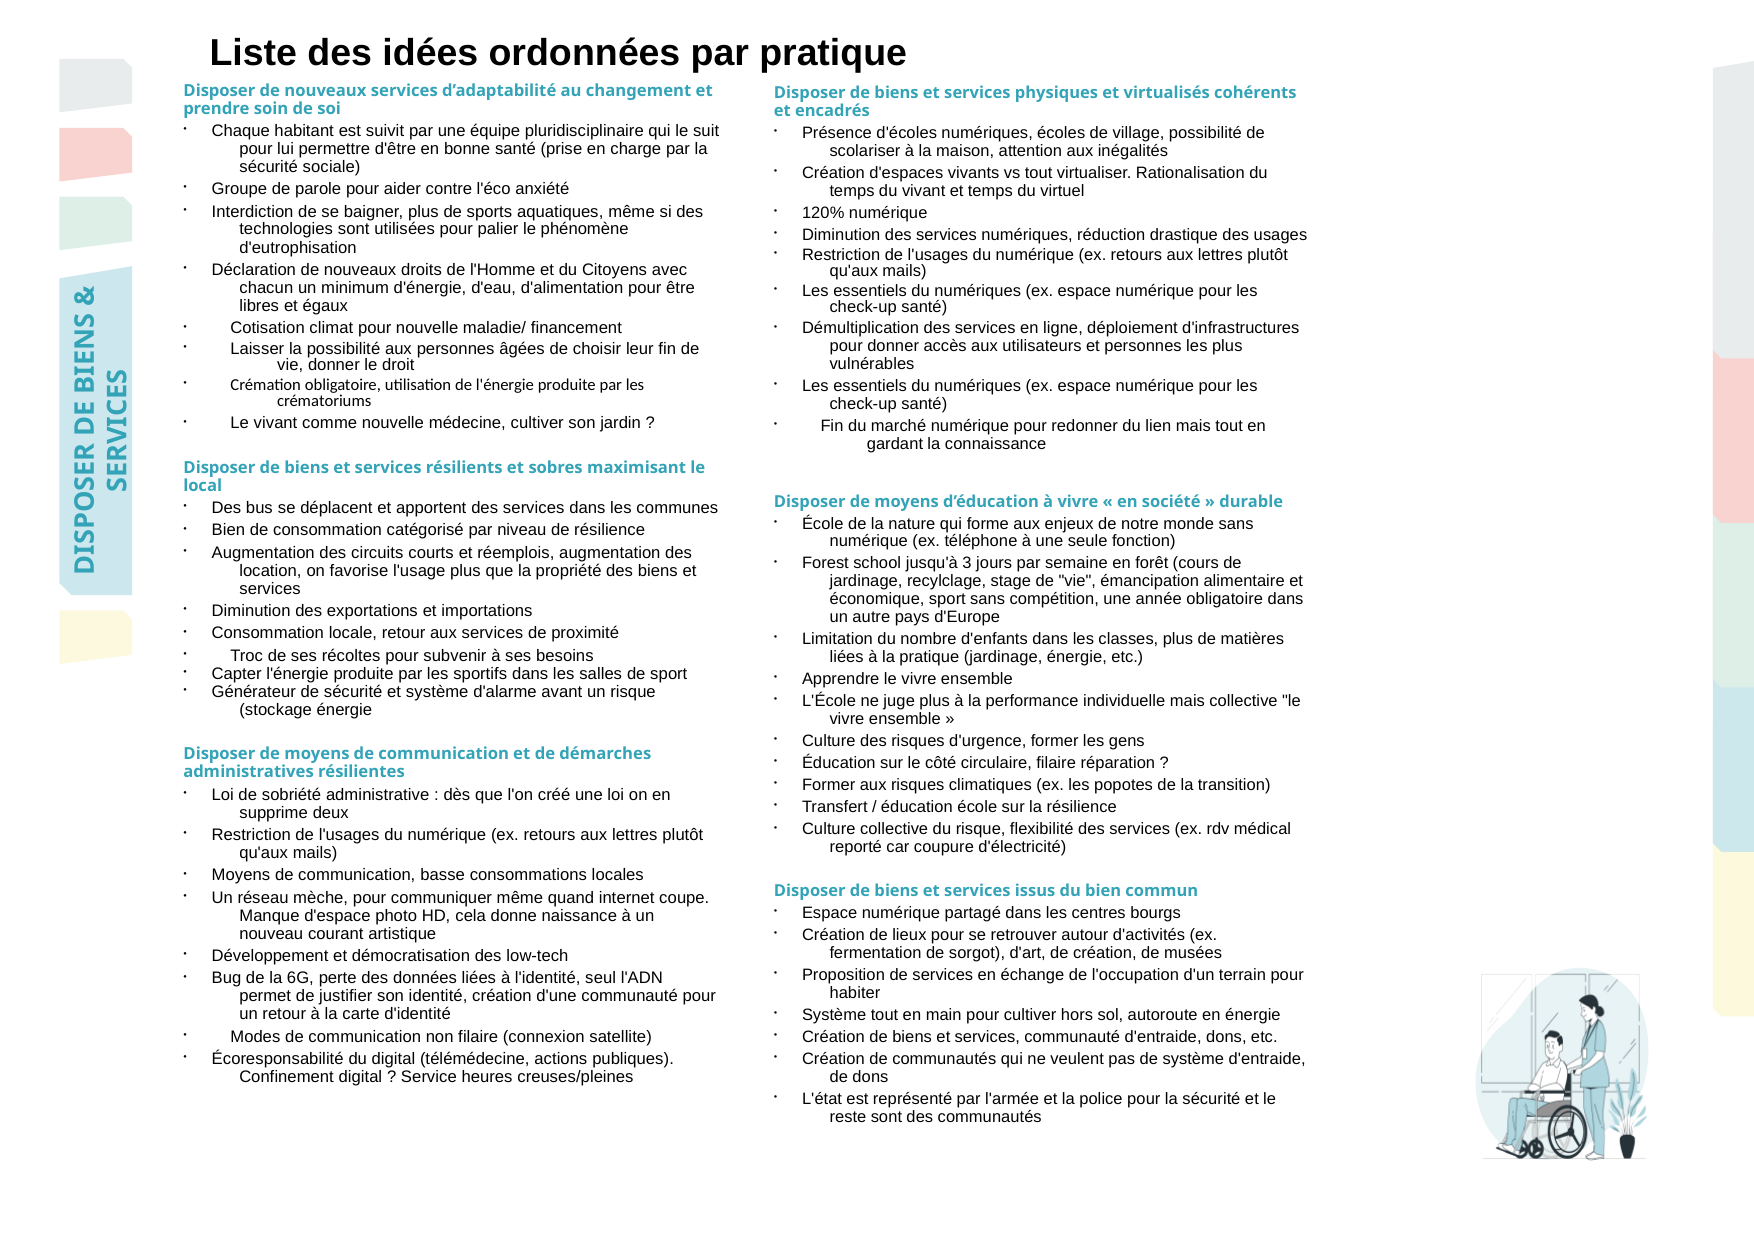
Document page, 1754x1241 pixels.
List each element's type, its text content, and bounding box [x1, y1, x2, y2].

text_box Liste des idées ordonnées par pratique [195, 21, 992, 78]
text_box [1712, 61, 1754, 1017]
text_box Disposer de biens et services physiques et virtualisés cohérents et encadrés Présence d'écoles numériques, écoles de village, possibilité de scolariser à la maison, attention aux inégalités Création d'espaces vivants vs tout virtualiser. Rationalisation du temps du vivant et temps du virtuel 120% numérique Diminution des services numériques, réduction drastique des usages Restriction de l'usages du numérique (ex. retours aux lettres plutôt qu'aux mails) Les essentiels du numériques (ex. espace numérique pour les check-up santé) Démultiplication des services en ligne, déploiement d'infrastructures pour donner accès aux utilisateurs et personnes les plus vulnérables Les essentiels du numériques (ex. espace numérique pour les check-up santé) Fin du marché numérique pour redonner du lien mais tout en gardant la connaissance Disposer de moyens d’éducation à vivre « en société » durable École de la nature qui forme aux enjeux de notre monde sans numérique (ex. téléphone à une seule fonction) Forest school jusqu'à 3 jours par semaine en forêt (cours de jardinage, recylclage, stage de "vie", émancipation alimentaire et économique, sport sans compétition, une année obligatoire dans un autre pays d'Europe Limitation du nombre d'enfants dans les classes, plus de matières liées à la pratique (jardinage, énergie, etc.) Apprendre le vivre ensemble L'École ne juge plus à la performance individuelle mais collective "le vivre ensemble » Culture des risques d'urgence, former les gens Éducation sur le côté circulaire, filaire réparation ? Former aux risques climatiques (ex. les popotes de la transition) Transfert / éducation école sur la résilience Culture collective du risque, flexibilité des services (ex. rdv médical reporté car coupure d'électricité) Disposer de biens et services issus du bien commun Espace numérique partagé dans les centres bourgs Création de lieux pour se retrouver autour d'activités (ex. fermentation de sorgot), d'art, de création, de musées Proposition de services en échange de l'occupation d'un terrain pour habiter Système tout en main pour cultiver hors sol, autoroute en énergie Création de biens et services, communauté d'entraide, dons, etc. Création de communautés qui ne veulent pas de système d'entraide, de dons L'état est représenté par l'armée et la police pour la sécurité et le reste sont des communautés [759, 77, 1326, 1160]
picture [1470, 953, 1654, 1177]
text_box DISPOSER DE BIENS & SERVICES [59, 266, 133, 596]
text_box [59, 58, 133, 113]
text_box [59, 127, 133, 182]
text_box [59, 610, 133, 664]
text_box Disposer de nouveaux services d’adaptabilité au changement et prendre soin de soi Chaque habitant est suivit par une équipe pluridisciplinaire qui le suit pour lui permettre d'être en bonne santé (prise en charge par la sécurité sociale) Groupe de parole pour aider contre l'éco anxiété Interdiction de se baigner, plus de sports aquatiques, même si des technologies sont utilisées pour palier le phénomène d'eutrophisation Déclaration de nouveaux droits de l'Homme et du Citoyens avec chacun un minimum d'énergie, d'eau, d'alimentation pour être libres et égaux Cotisation climat pour nouvelle maladie/ financement Laisser la possibilité aux personnes âgées de choisir leur fin de vie, donner le droit Crémation obligatoire, utilisation de l'énergie produite par les crématoriums Le vivant comme nouvelle médecine, cultiver son jardin ? Disposer de biens et services résilients et sobres maximisant le local Des bus se déplacent et apportent des services dans les communes Bien de consommation catégorisé par niveau de résilience Augmentation des circuits courts et réemplois, augmentation des location, on favorise l'usage plus que la propriété des biens et services Diminution des exportations et importations Consommation locale, retour aux services de proximité Troc de ses récoltes pour subvenir à ses besoins Capter l'énergie produite par les sportifs dans les salles de sport Générateur de sécurité et système d'alarme avant un risque (stockage énergie Disposer de moyens de communication et de démarches administratives résilientes Loi de sobriété administrative : dès que l'on créé une loi on en supprime deux Restriction de l'usages du numérique (ex. retours aux lettres plutôt qu'aux mails) Moyens de communication, basse consommations locales Un réseau mèche, pour communiquer même quand internet coupe. Manque d'espace photo HD, cela donne naissance à un nouveau courant artistique Développement et démocratisation des low-tech Bug de la 6G, perte des données liées à l'identité, seul l'ADN permet de justifier son identité, création d'une communauté pour un retour à la carte d'identité Modes de communication non filaire (connexion satellite) Écoresponsabilité du digital (télémédecine, actions publiques). Confinement digital ? Service heures creuses/pleines [168, 74, 735, 1158]
text_box [59, 196, 133, 251]
